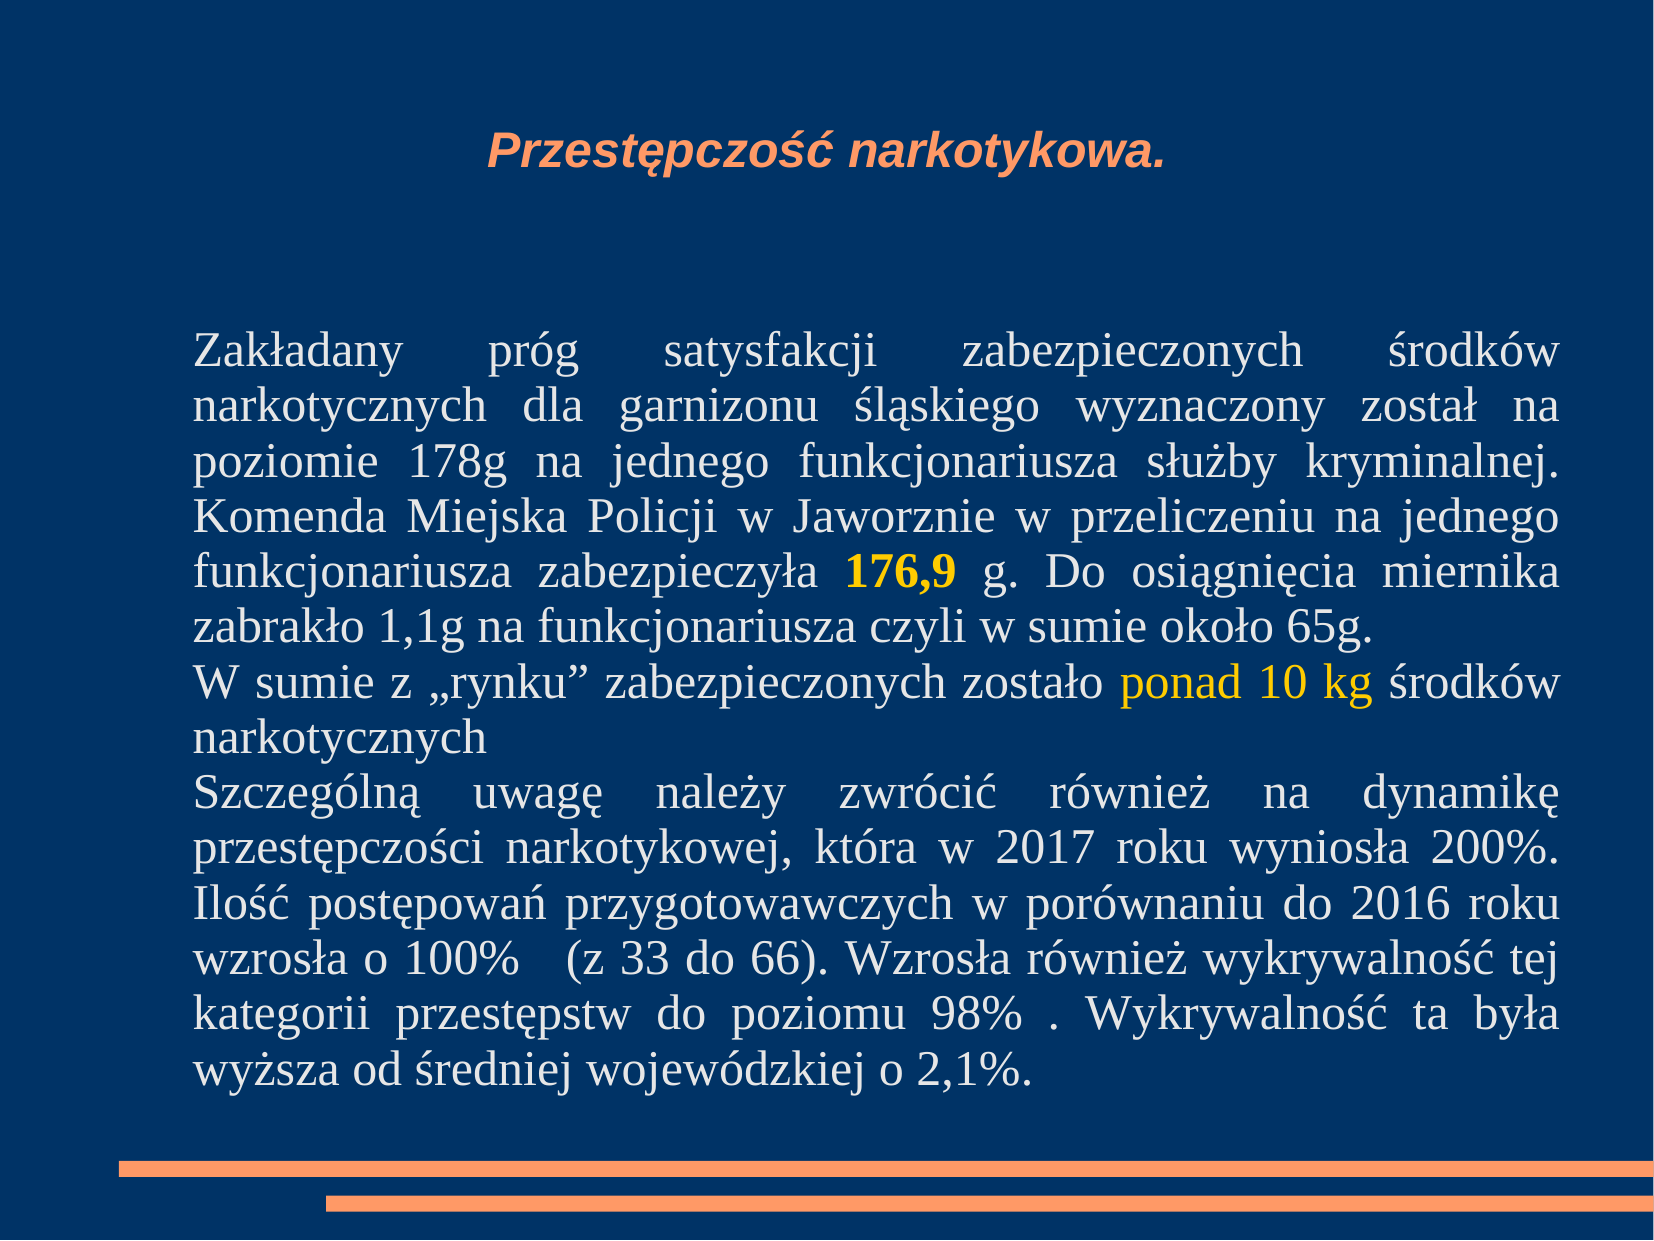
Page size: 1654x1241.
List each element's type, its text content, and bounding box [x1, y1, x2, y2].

list Zakładany próg satysfakcji zabezpieczonych środków narkotycznych dla garnizonu śląskiego wyznaczony został na poziomie 178g na jednego funkcjonariusza służby kryminalnej. Komenda Miejska Policji w Jaworznie w przeliczeniu na jednego funkcjonariusza zabezpieczyła 176,9 g. Do osiągnięcia miernika zabrakło 1,1g na funkcjonariusza czyli w sumie około 65g. W sumie z „rynku” zabezpieczonych zostało ponad 10 kg środków narkotycznych Szczególną uwagę należy zwrócić również na dynamikę przestępczości narkotykowej, która w 2017 roku wyniosła 200%. Ilość postępowań przygotowawczych w porównaniu do 2016 roku wzrosła o 100% (z 33 do 66). Wzrosła również wykrywalność tej kategorii przestępstw do poziomu 98% . Wykrywalność ta była wyższa od średniej wojewódzkiej o 2,1%. [121, 322, 1561, 1111]
title Przestępczość narkotykowa. [121, 46, 1534, 254]
